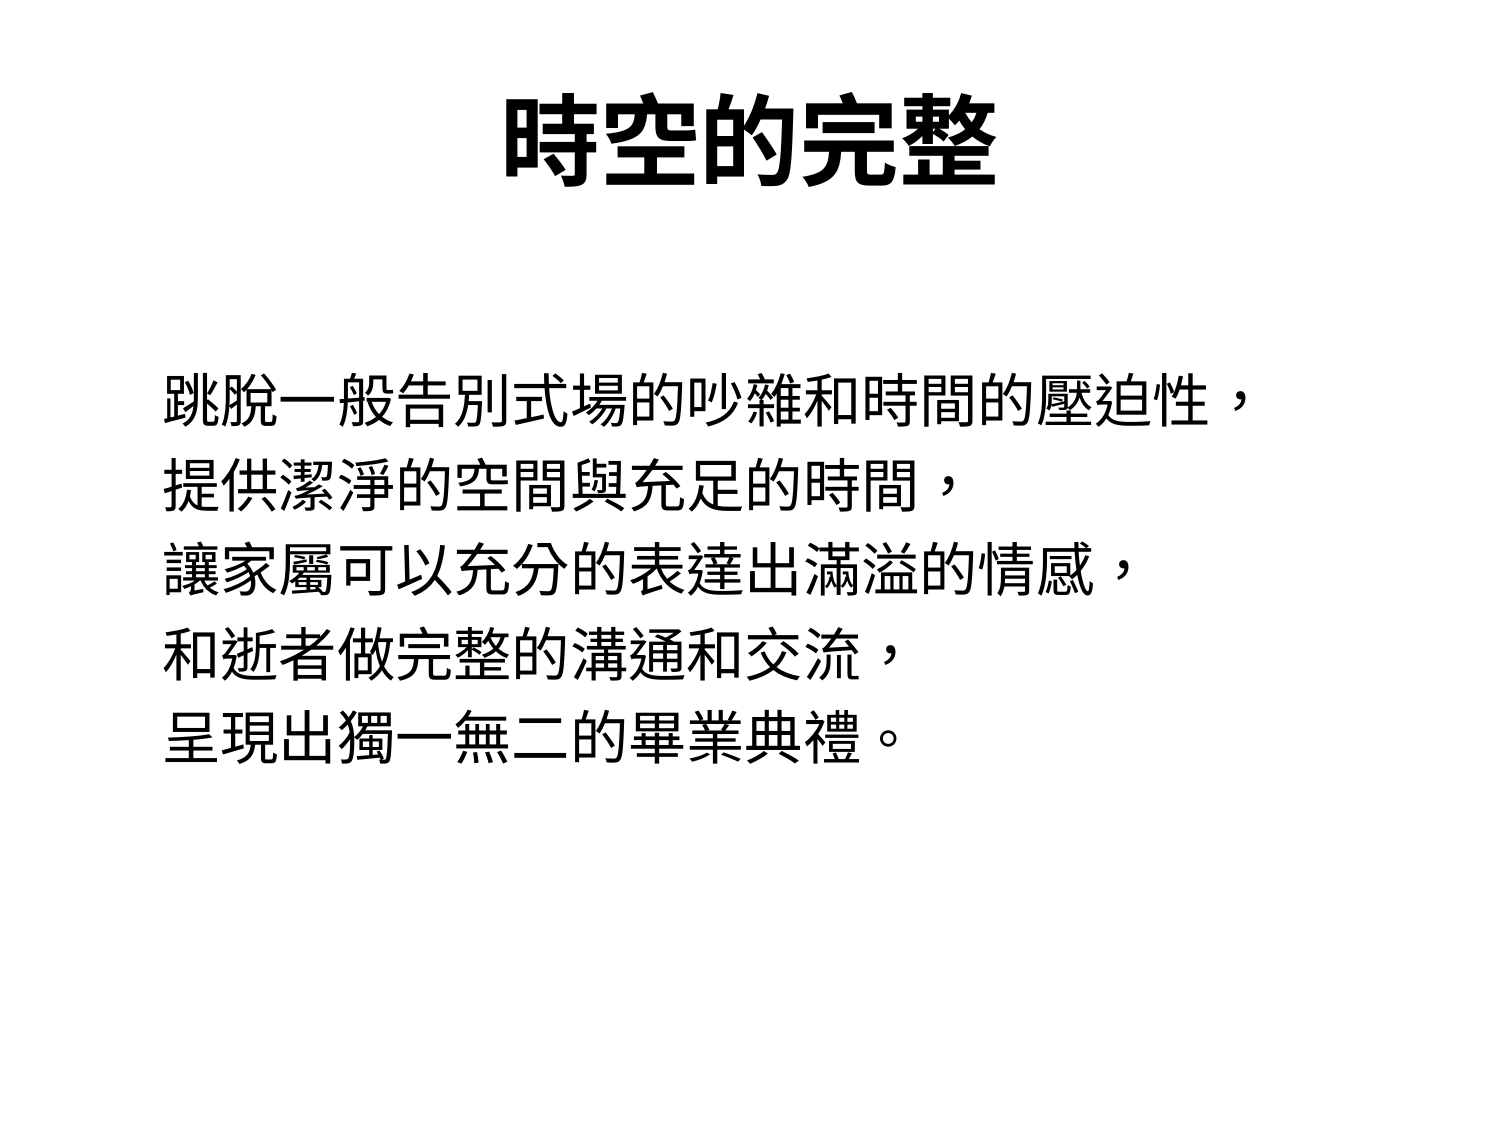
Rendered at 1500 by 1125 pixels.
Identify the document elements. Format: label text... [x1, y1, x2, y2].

list 跳脫一般告別式場的吵雜和時間的壓迫性， 提供潔淨的空間與充足的時間， 讓家屬可以充分的表達出滿溢的情感， 和逝者做完整的溝通和交流， 呈現出獨一無二的畢業典禮。 [75, 262, 1400, 1006]
title 時空的完整 [75, 45, 1426, 233]
